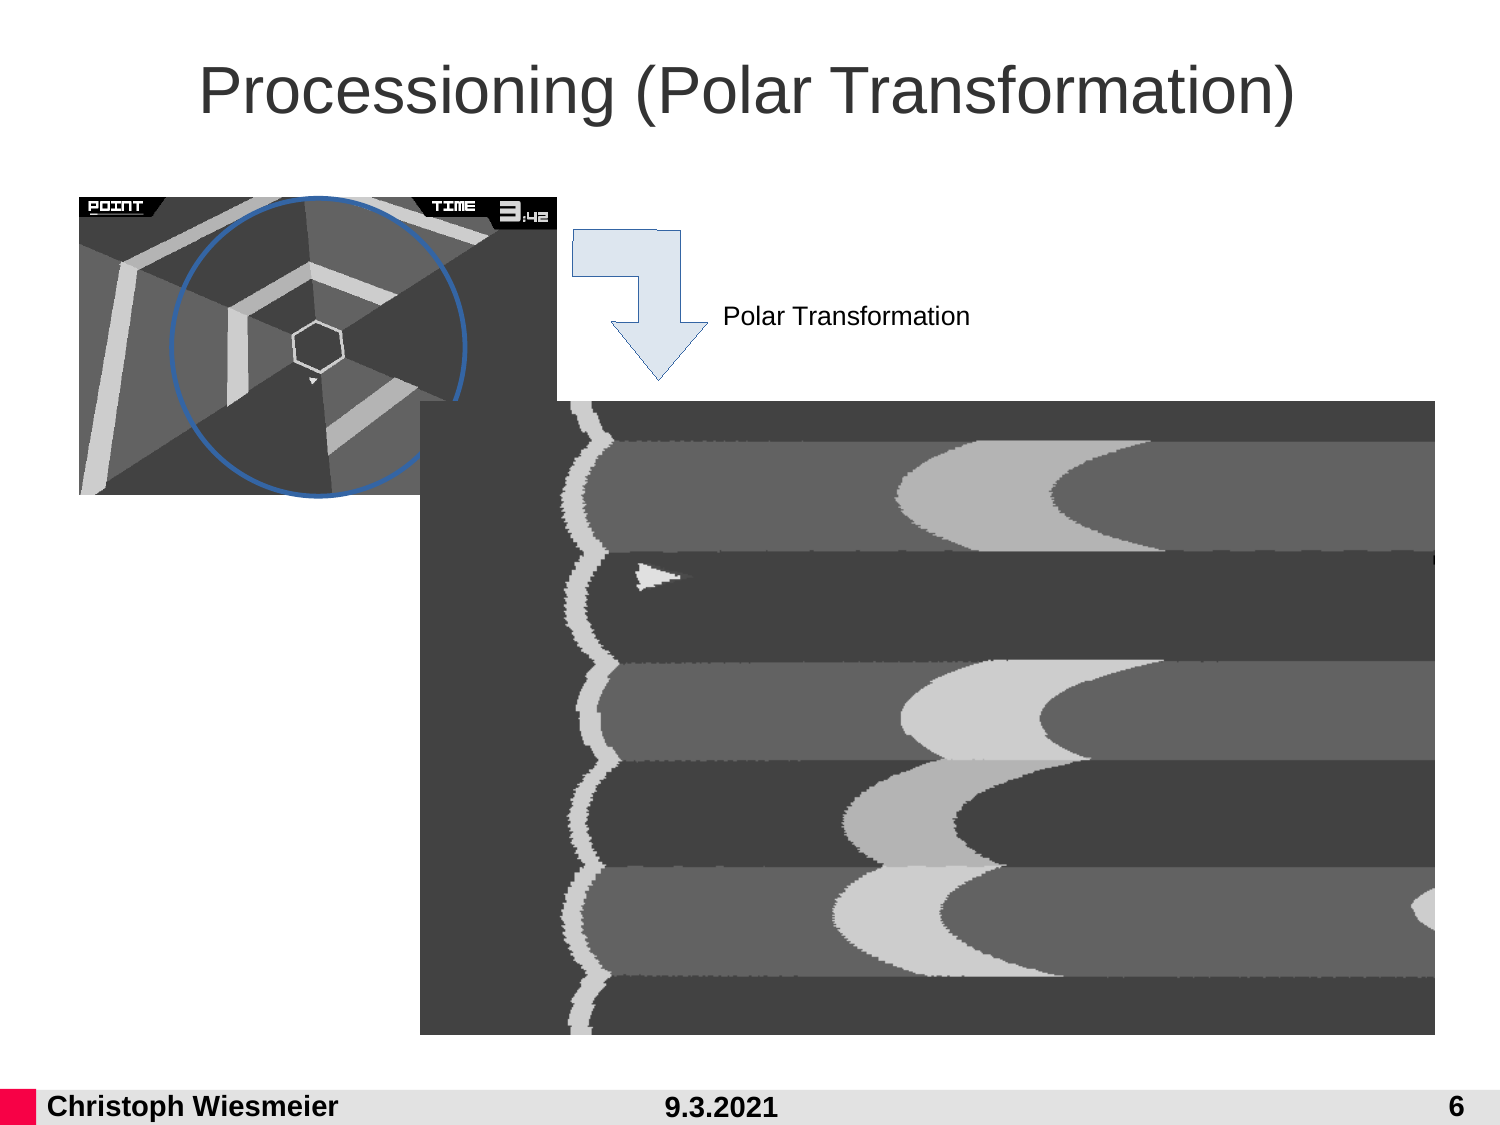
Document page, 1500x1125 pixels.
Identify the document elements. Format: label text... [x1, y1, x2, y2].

title Processioning (Polar Transformation) [79, 25, 1417, 149]
text_box [171, 198, 466, 497]
text_box Polar Transformation [708, 229, 1321, 370]
picture [79, 197, 1435, 1036]
text_box [572, 229, 708, 381]
